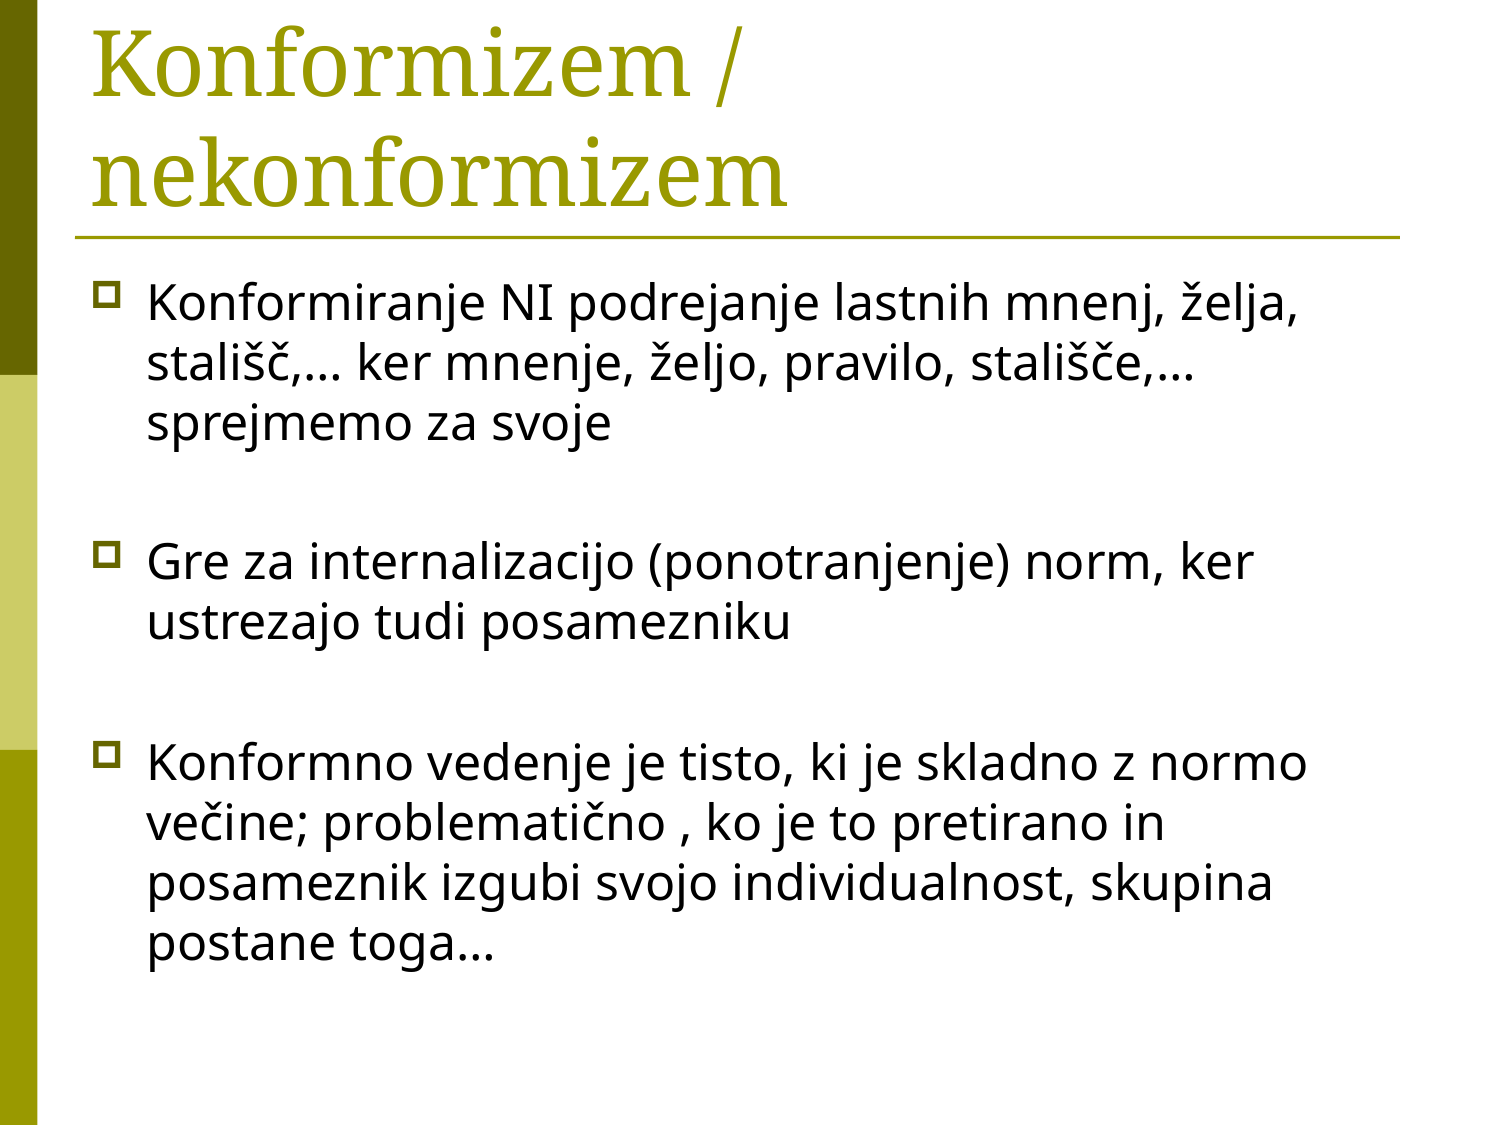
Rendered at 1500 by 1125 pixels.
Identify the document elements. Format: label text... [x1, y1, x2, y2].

list Konformiranje NI podrejanje lastnih mnenj, želja, stališč,… ker mnenje, željo, pravilo, stališče,… sprejmemo za svoje Gre za internalizacijo (ponotranjenje) norm, ker ustrezajo tudi posamezniku Konformno vedenje je tisto, ki je skladno z normo večine; problematično , ko je to pretirano in posameznik izgubi svojo individualnost, skupina postane toga… [75, 262, 1425, 1006]
title Konformizem / nekonformizem [75, 45, 1425, 233]
